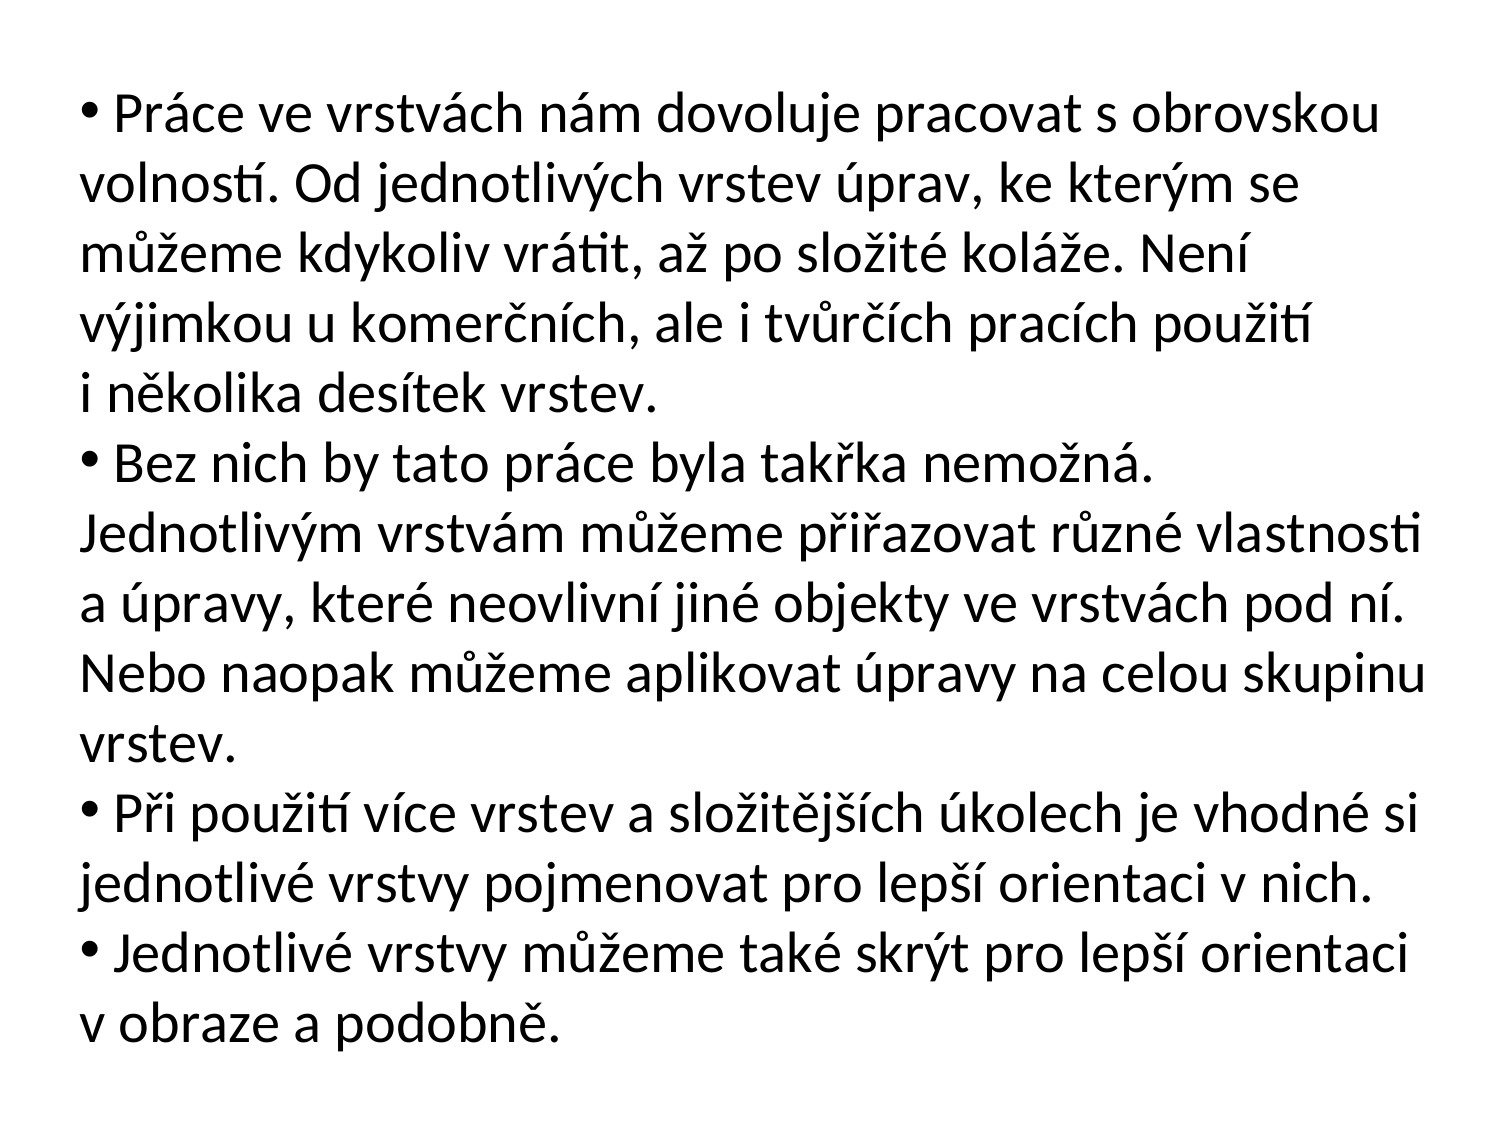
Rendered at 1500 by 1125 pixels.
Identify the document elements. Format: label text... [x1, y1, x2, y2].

text_box Práce ve vrstvách nám dovoluje pracovat s obrovskou volností. Od jednotlivých vrstev úprav, ke kterým se můžeme kdykoliv vrátit, až po složité koláže. Není výjimkou u komerčních, ale i tvůrčích pracích použití i několika desítek vrstev. Bez nich by tato práce byla takřka nemožná. Jednotlivým vrstvám můžeme přiřazovat různé vlastnosti a úpravy, které neovlivní jiné objekty ve vrstvách pod ní. Nebo naopak můžeme aplikovat úpravy na celou skupinu vrstev. Při použití více vrstev a složitějších úkolech je vhodné si jednotlivé vrstvy pojmenovat pro lepší orientaci v nich. Jednotlivé vrstvy můžeme také skrýt pro lepší orientaci v obraze a podobně. [64, 66, 1447, 1062]
